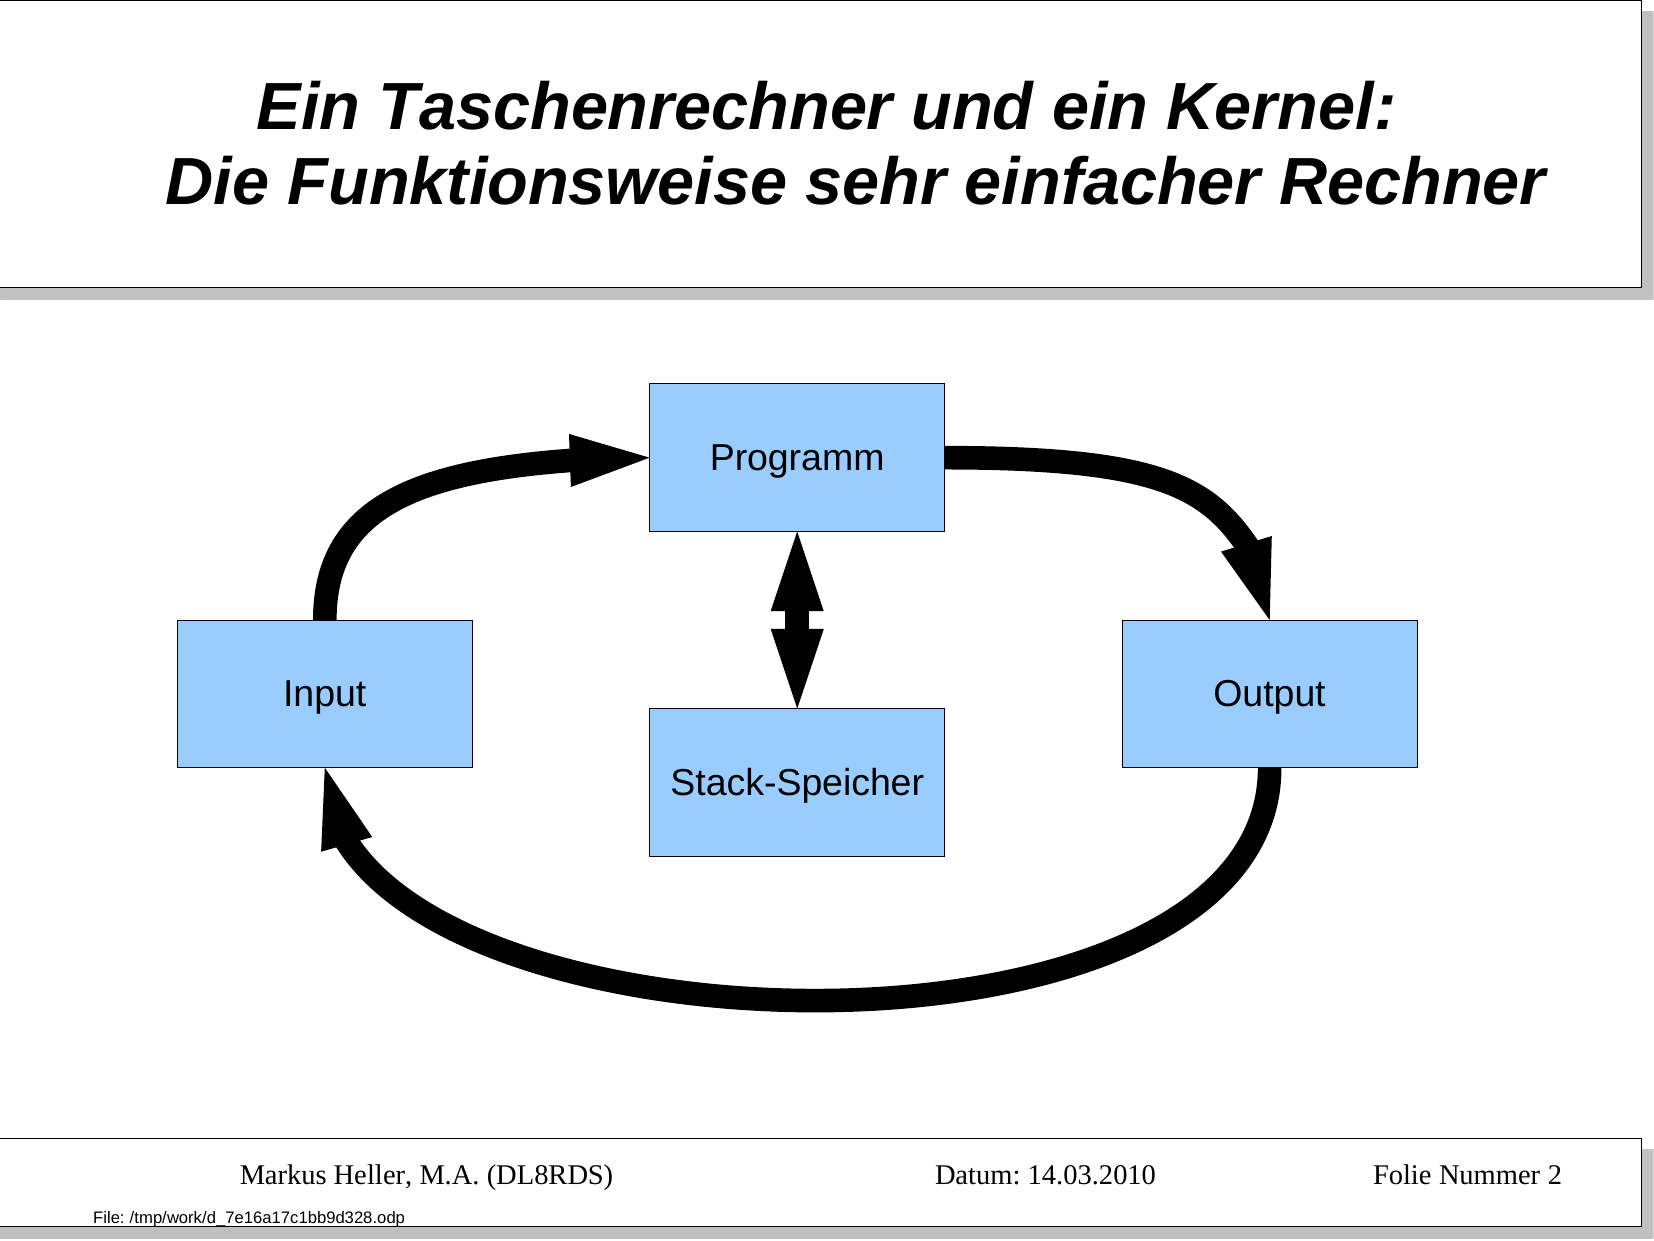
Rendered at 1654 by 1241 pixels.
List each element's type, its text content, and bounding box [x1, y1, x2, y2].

text_box Programm [649, 383, 945, 532]
title Ein Taschenrechner und ein Kernel: Die Funktionsweise sehr einfacher Rechner [0, 7, 1654, 282]
text_box Output [1122, 620, 1418, 768]
text_box Stack-Speicher [649, 708, 945, 857]
text_box Input [177, 620, 473, 768]
